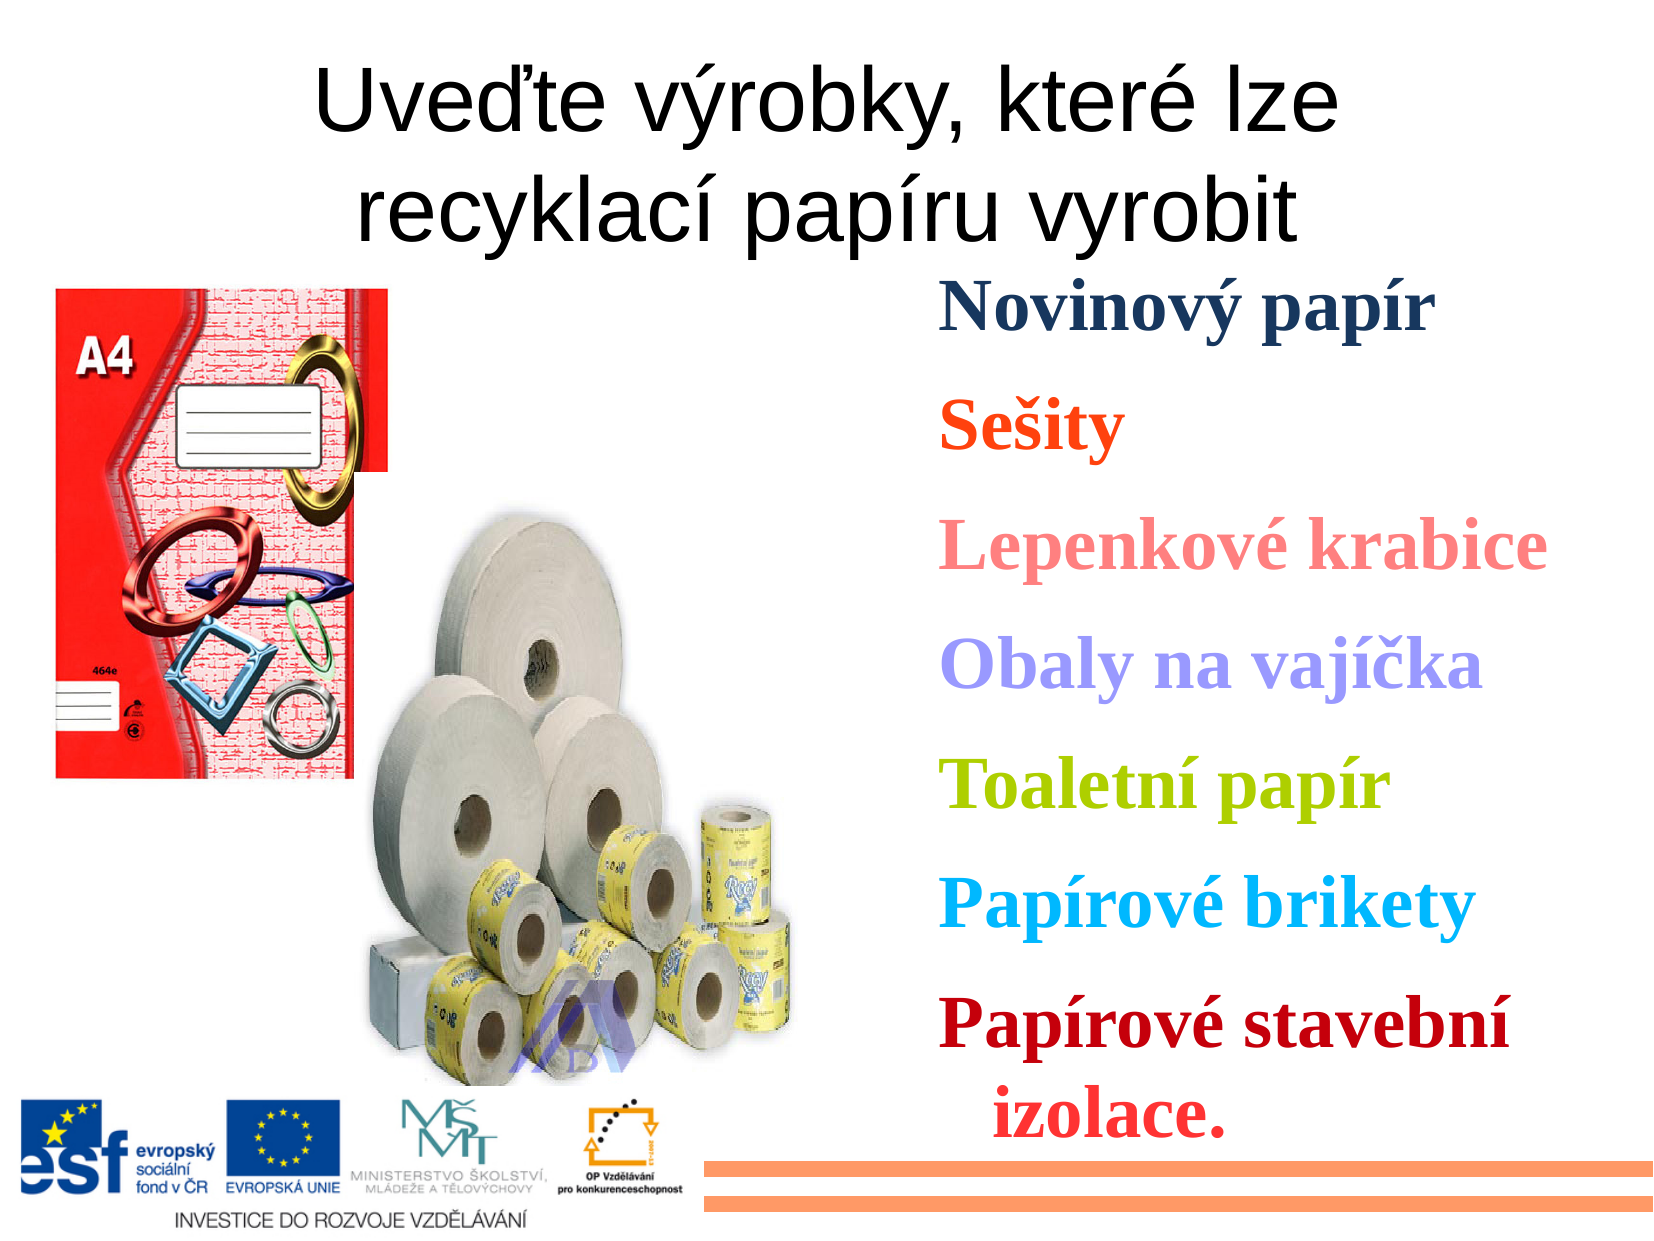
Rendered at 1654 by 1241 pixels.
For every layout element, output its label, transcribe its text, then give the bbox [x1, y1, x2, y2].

picture [0, 269, 798, 1241]
title Uveďte výrobky, které lze recyklací papíru vyrobit [121, 38, 1534, 261]
list Novinový papír Sešity Lepenkové krabice Obaly na vajíčka Toaletní papír Papírové brikety Papírové stavební izolace. [850, 255, 1589, 1159]
